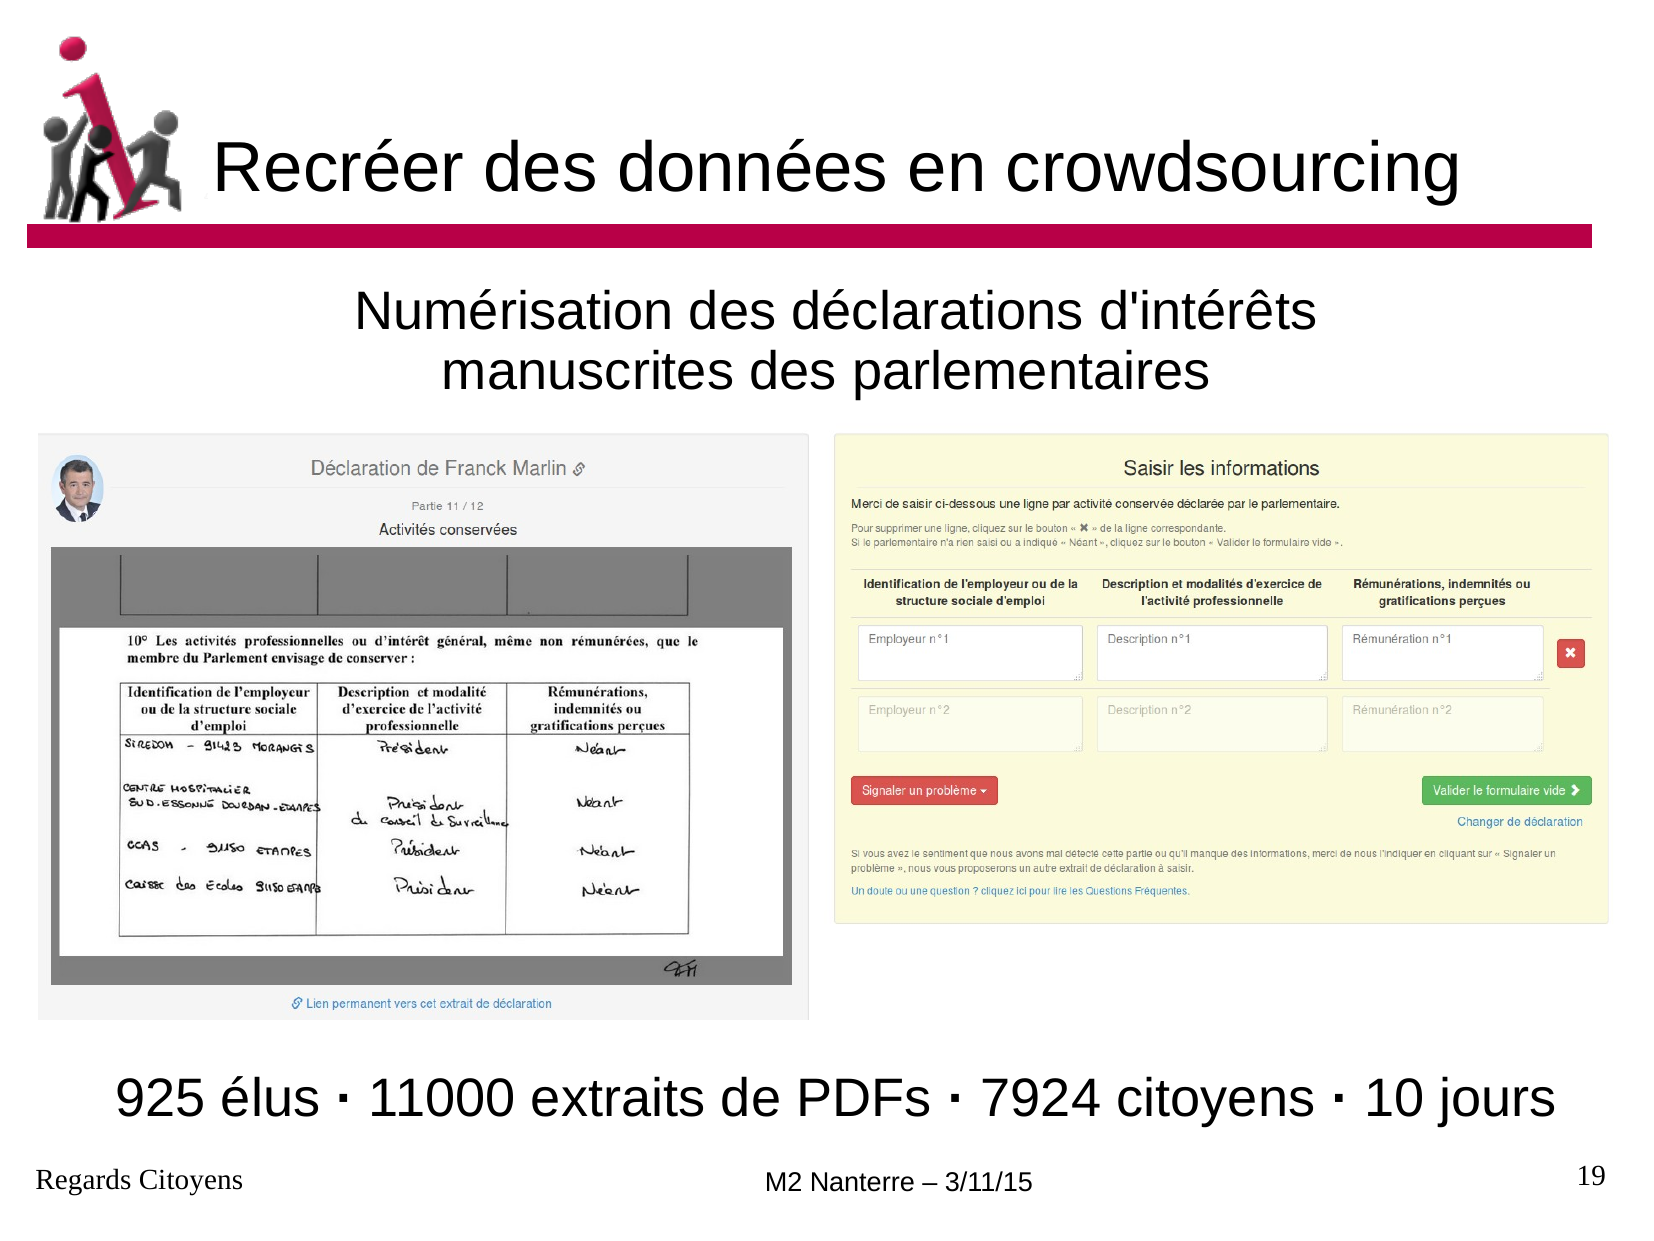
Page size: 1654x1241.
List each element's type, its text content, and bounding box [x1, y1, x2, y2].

text_box Numérisation des déclarations d'intérêts manuscrites des parlementaires 925 élus · 11000 extraits de PDFs · 7924 citoyens · 10 jours [0, 272, 1654, 1139]
picture [38, 423, 1614, 1020]
title Recréer des données en crowdsourcing [212, 70, 1648, 264]
picture [27, 31, 208, 224]
